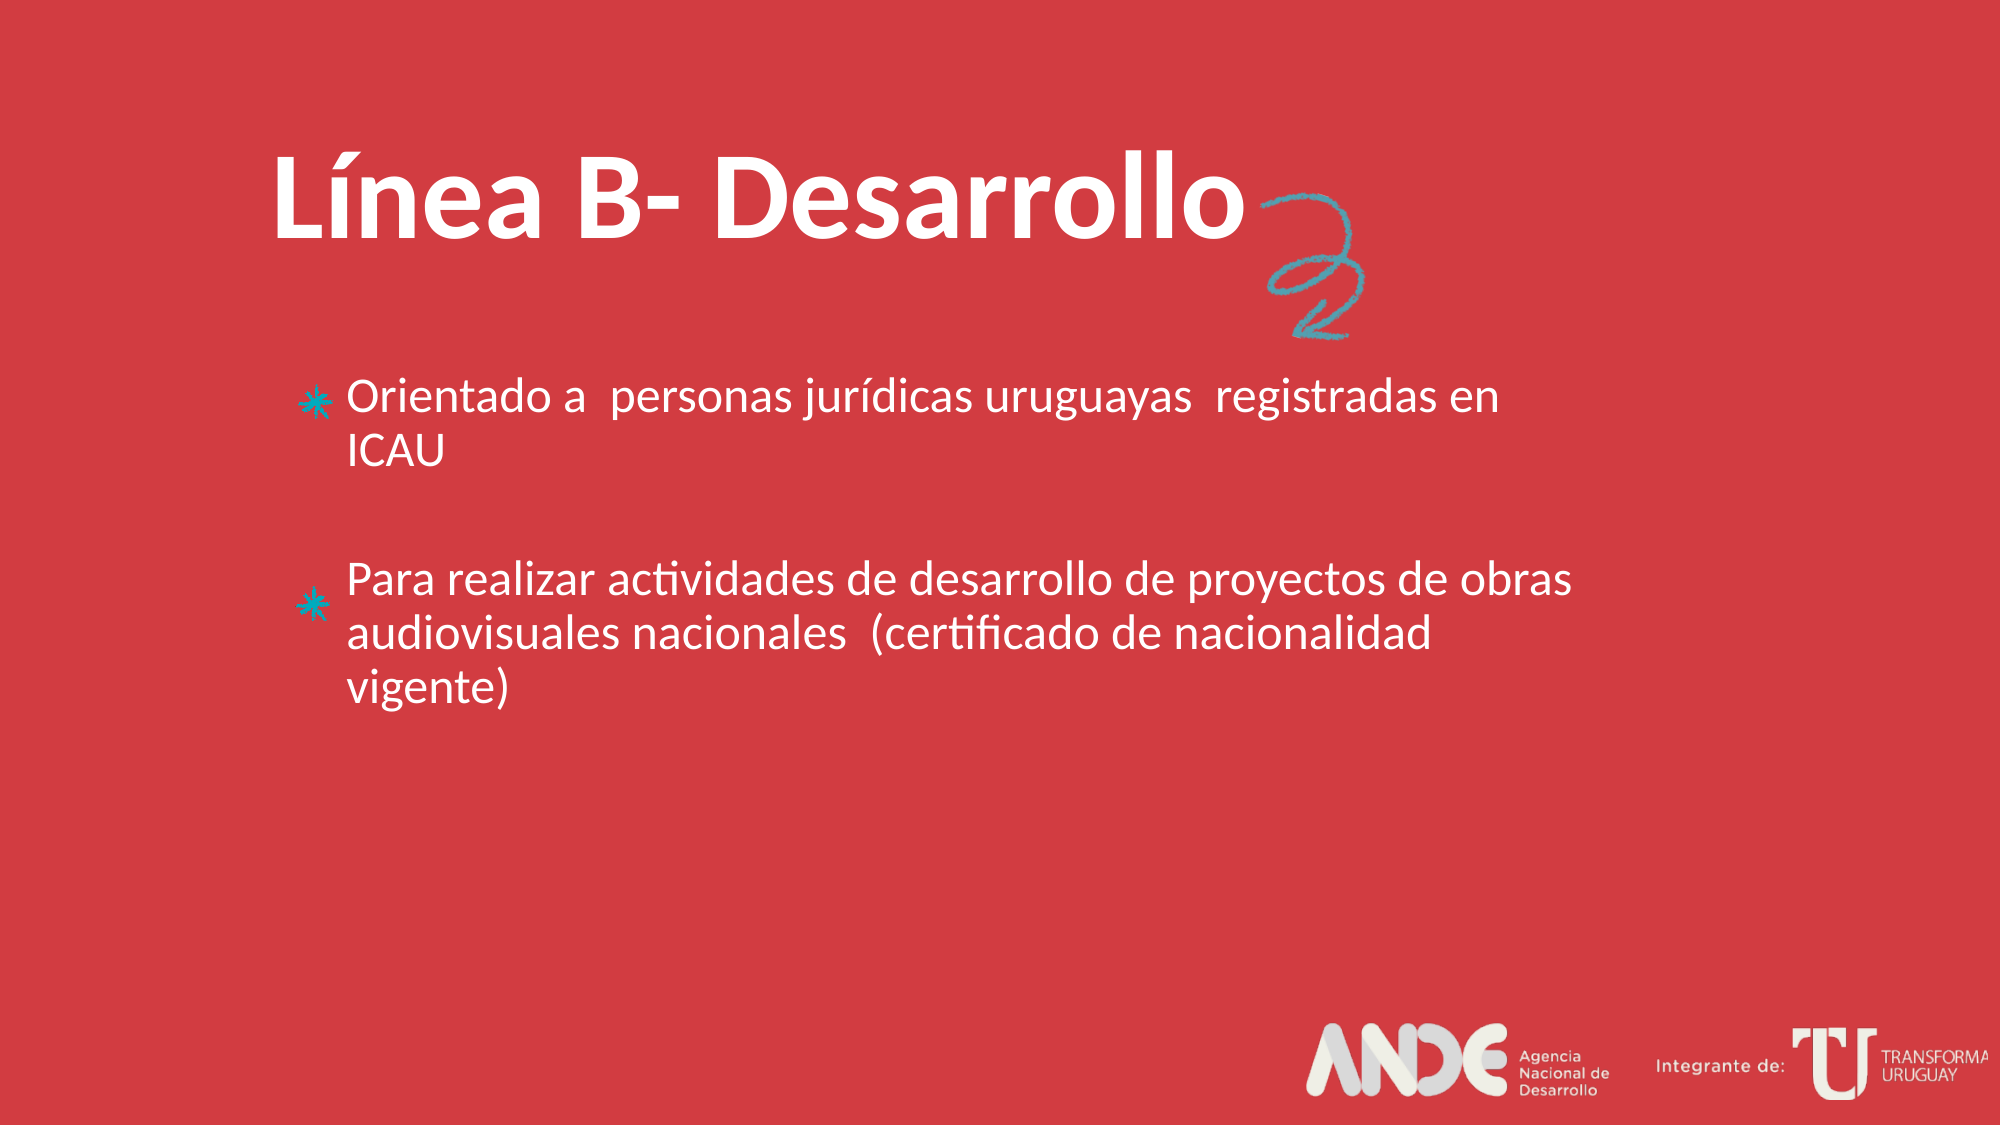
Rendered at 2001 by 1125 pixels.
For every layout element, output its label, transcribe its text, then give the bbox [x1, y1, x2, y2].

picture [1306, 1004, 1988, 1100]
picture [279, 571, 355, 645]
picture [1226, 178, 1387, 352]
list Orientado a personas jurídicas uruguayas registradas en ICAU Para realizar actividades de desarrollo de proyectos de obras audiovisuales nacionales (certificado de nacionalidad vigente) [256, 362, 1608, 936]
picture [281, 369, 358, 443]
text_box Línea B- Desarrollo [256, 0, 1565, 396]
